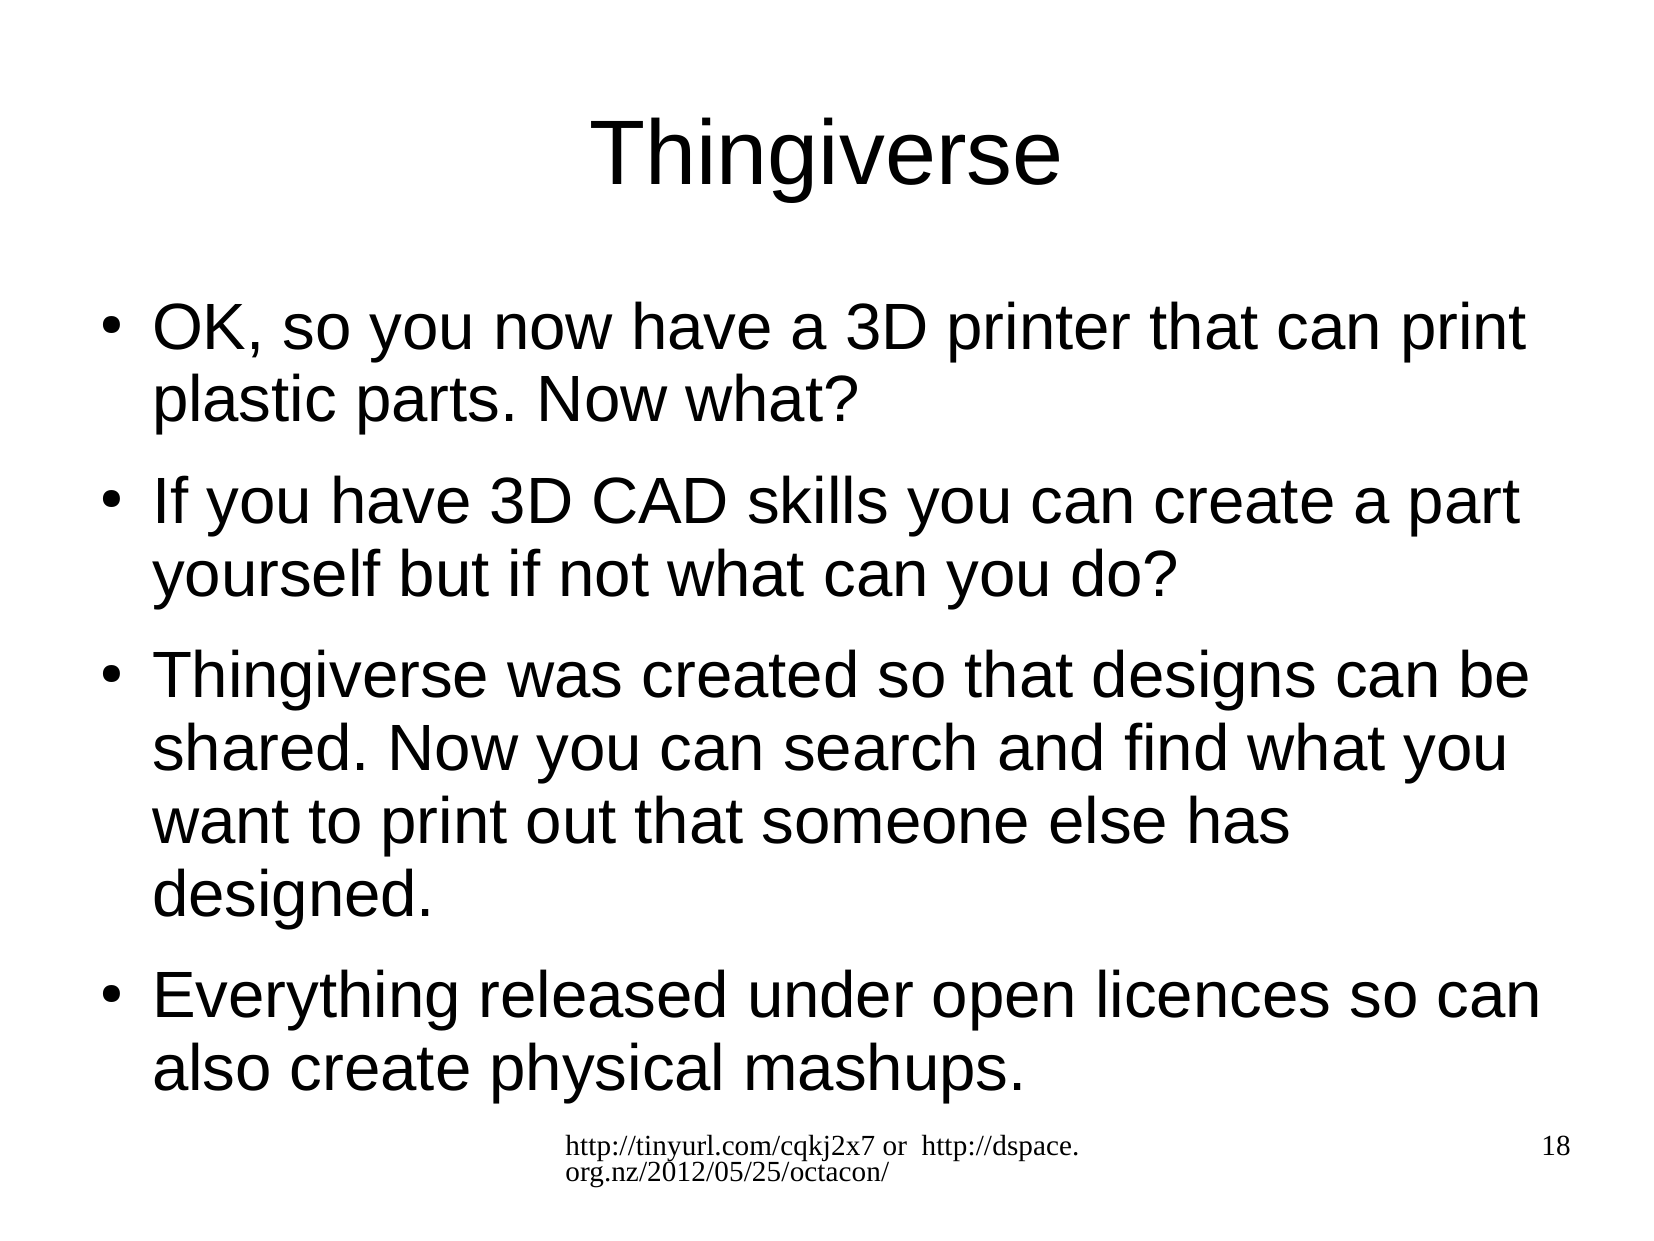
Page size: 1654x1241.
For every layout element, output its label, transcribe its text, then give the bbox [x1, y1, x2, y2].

list OK, so you now have a 3D printer that can print plastic parts. Now what? If you have 3D CAD skills you can create a part yourself but if not what can you do? Thingiverse was created so that designs can be shared. Now you can search and find what you want to print out that someone else has designed. Everything released under open licences so can also create physical mashups. [82, 290, 1571, 1109]
title Thingiverse [82, 49, 1571, 257]
